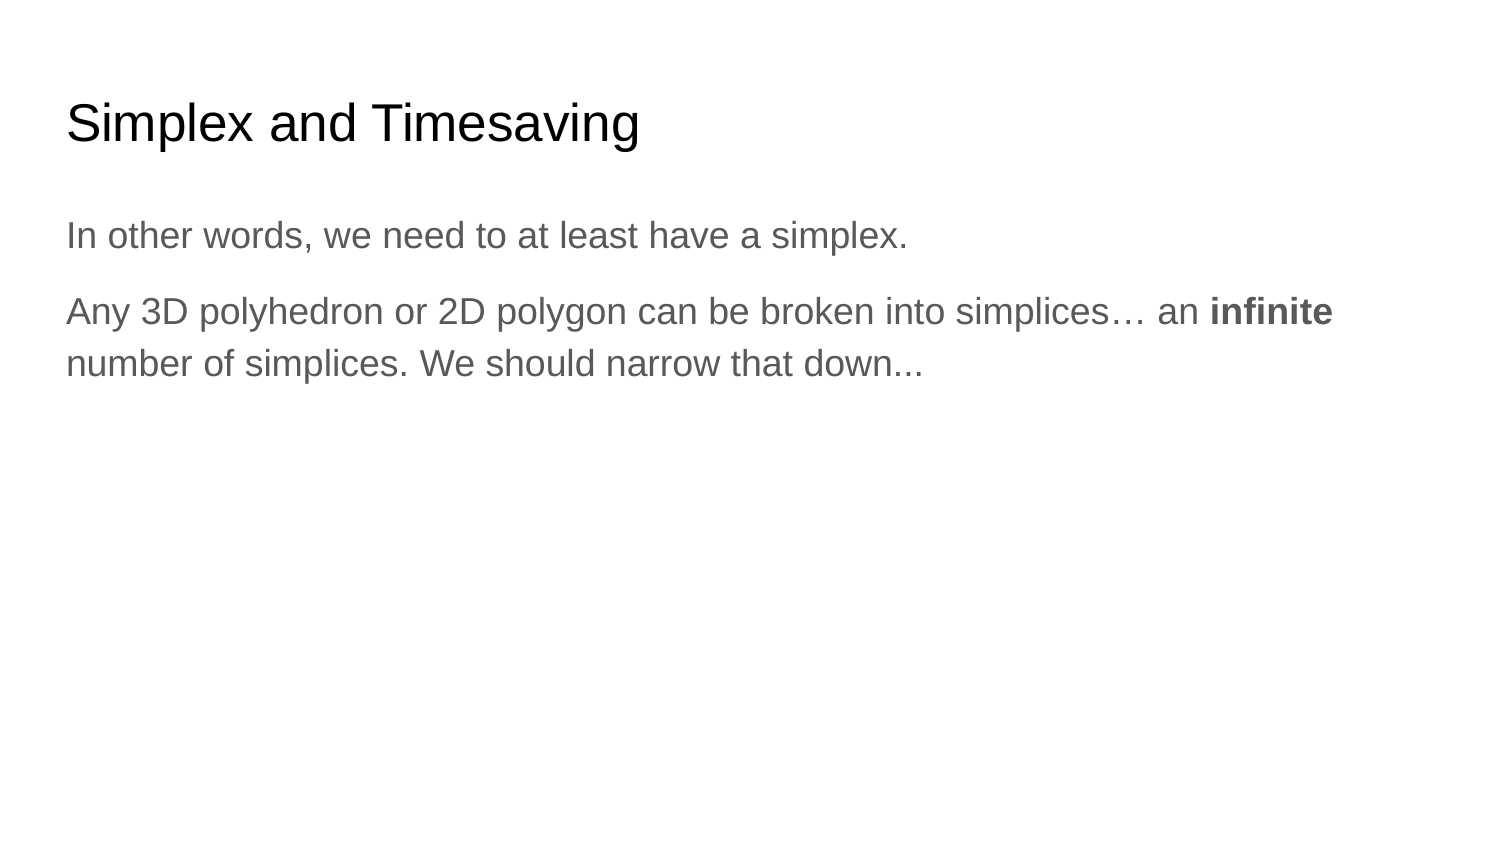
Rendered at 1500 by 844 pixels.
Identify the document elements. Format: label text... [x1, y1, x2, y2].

title Simplex and Timesaving [51, 72, 1449, 167]
list In other words, we need to at least have a simplex. Any 3D polyhedron or 2D polygon can be broken into simplices… an infinite number of simplices. We should narrow that down... [51, 189, 1449, 750]
